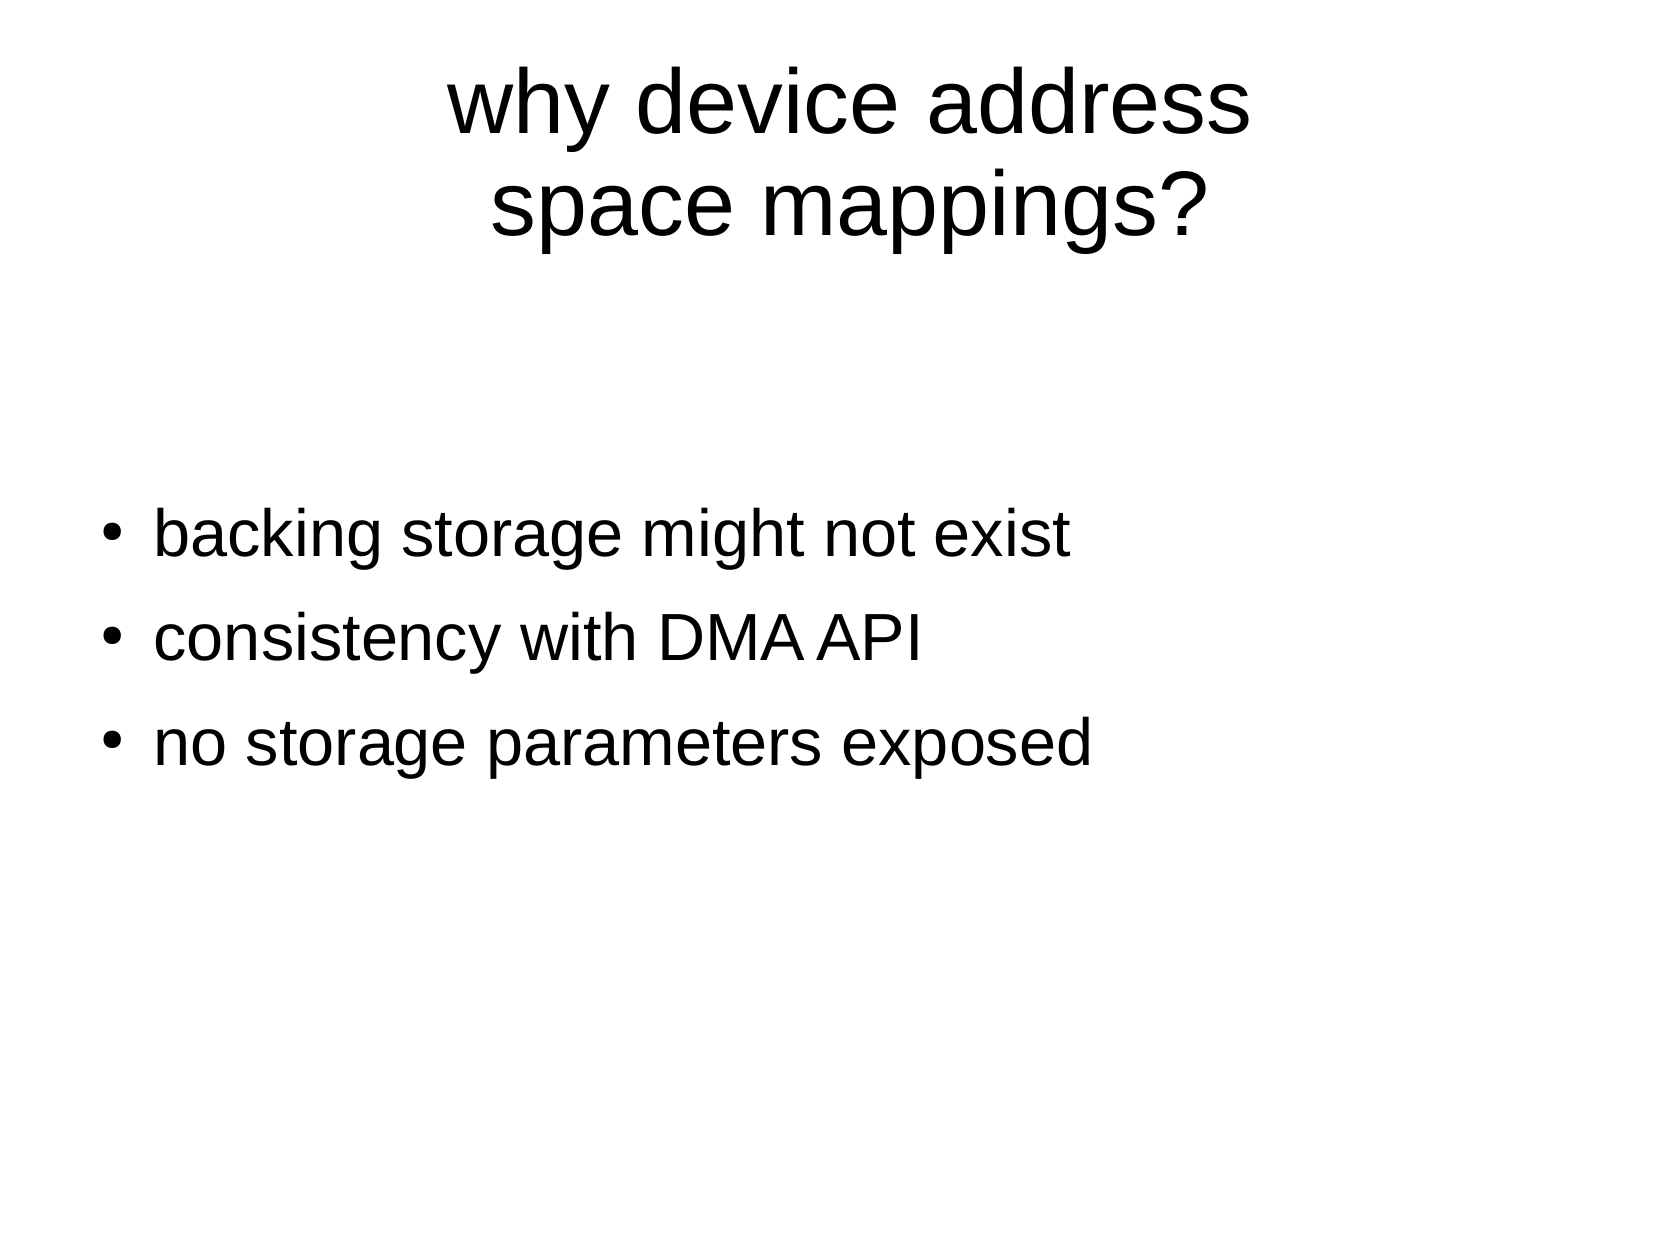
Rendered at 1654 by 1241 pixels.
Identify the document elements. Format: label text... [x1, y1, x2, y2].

list backing storage might not exist consistency with DMA API no storage parameters exposed [82, 496, 1571, 1109]
title why device address space mappings? [188, 49, 1512, 257]
